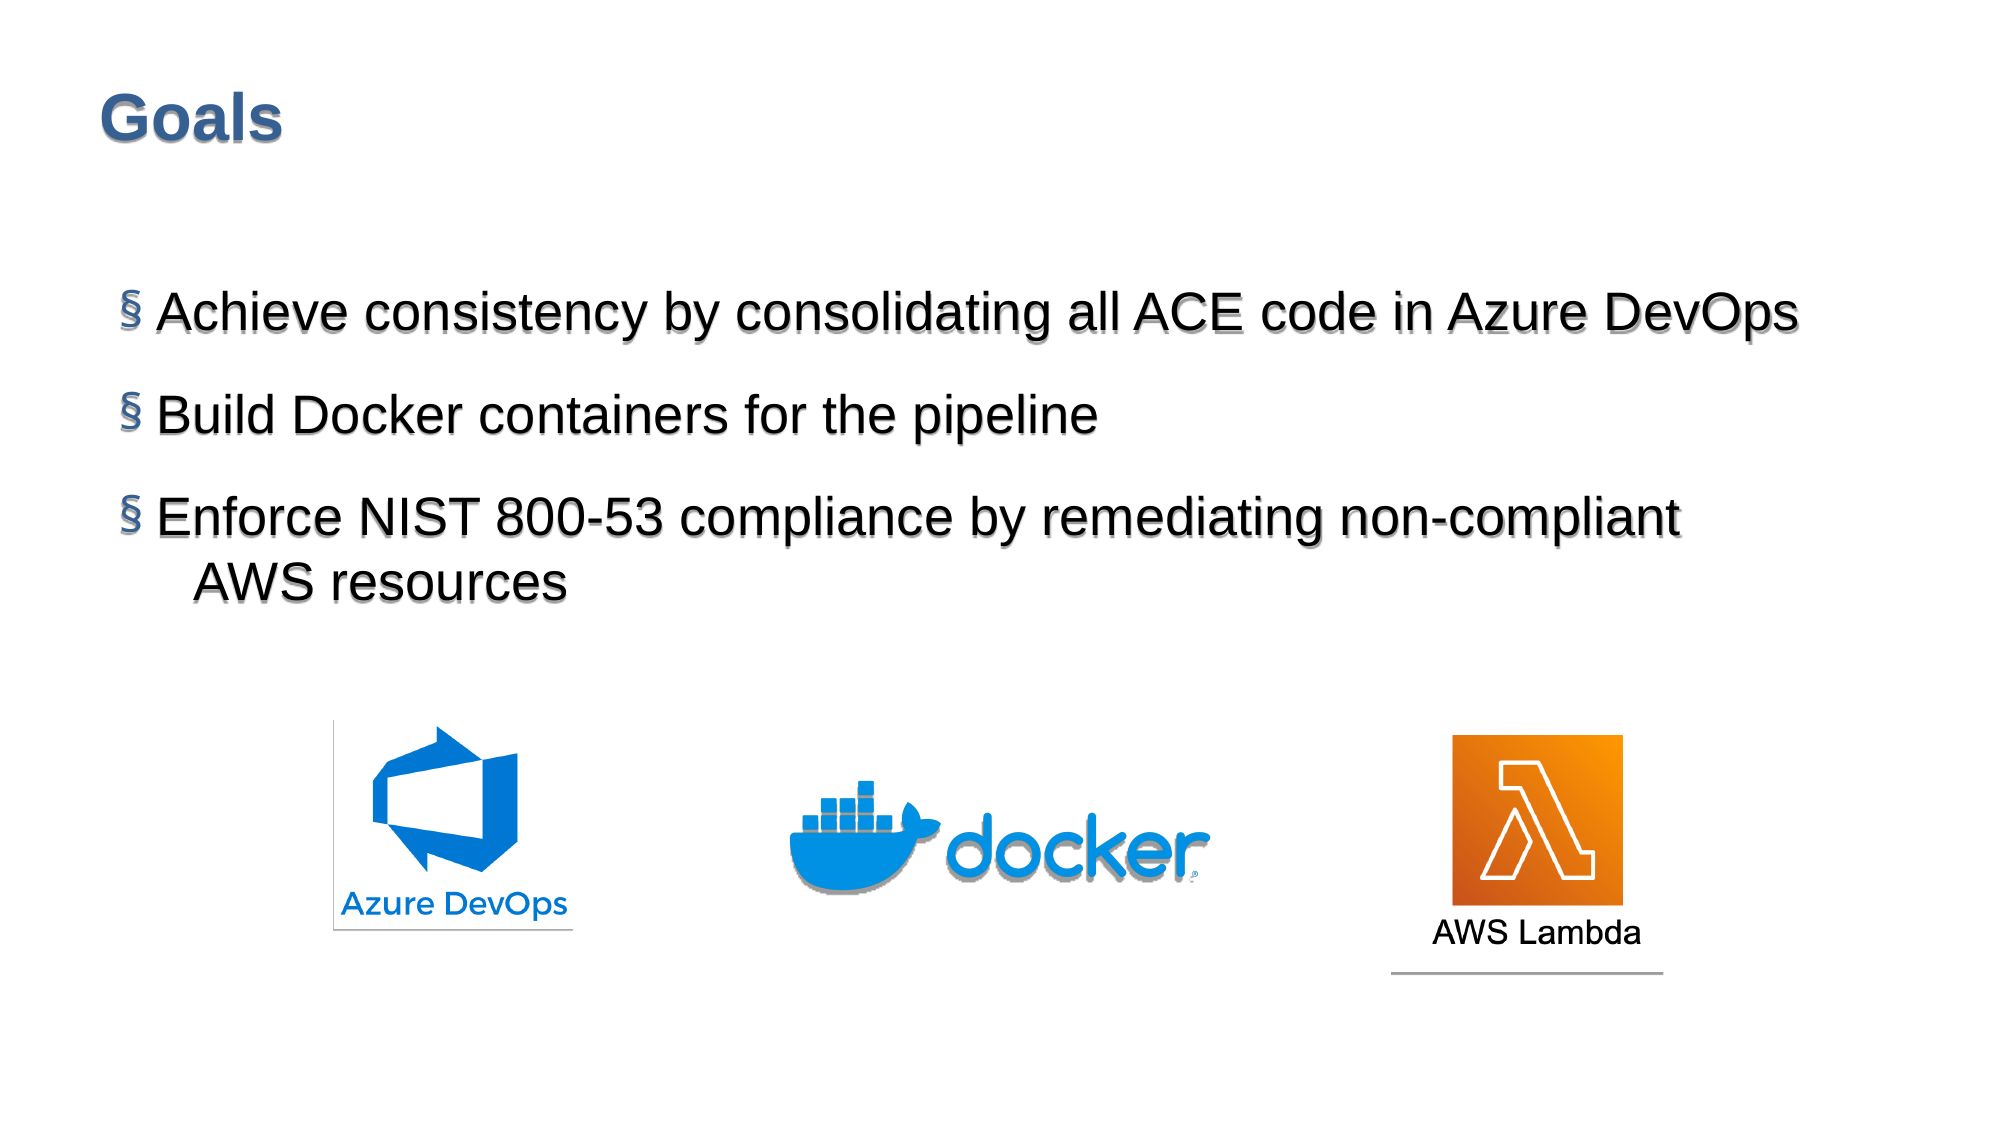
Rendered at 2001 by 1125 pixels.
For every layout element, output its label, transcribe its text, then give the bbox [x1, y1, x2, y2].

list Achieve consistency by consolidating all ACE code in Azure DevOps Build Docker containers for the pipeline Enforce NIST 800-53 compliance by remediating non-compliant AWS resources [99, 276, 1815, 753]
picture [1391, 700, 1667, 973]
picture [333, 716, 575, 929]
picture [786, 716, 1214, 957]
title Goals [99, 36, 1725, 202]
